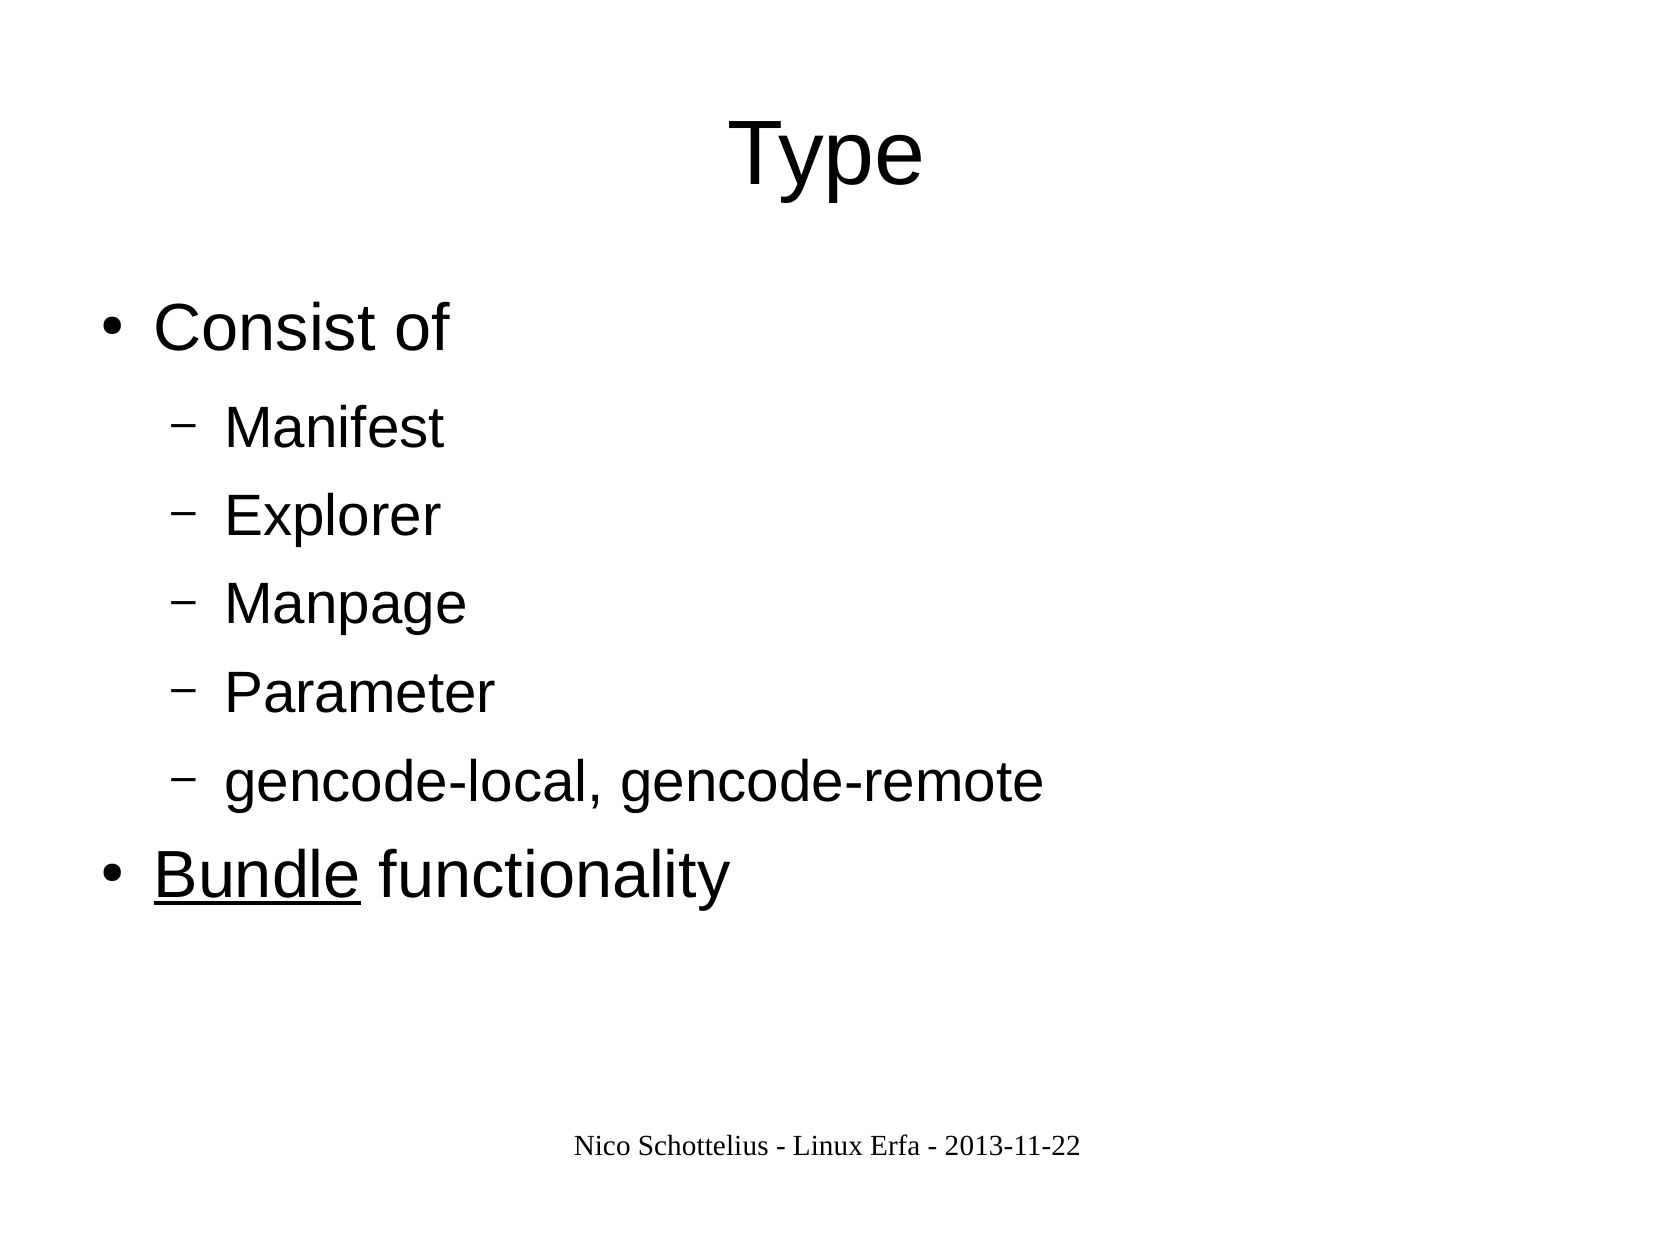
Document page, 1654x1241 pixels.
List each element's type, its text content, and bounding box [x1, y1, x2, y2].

title Type [82, 49, 1571, 257]
list Consist of Manifest Explorer Manpage Parameter gencode-local, gencode-remote Bundle functionality [82, 290, 1538, 1020]
